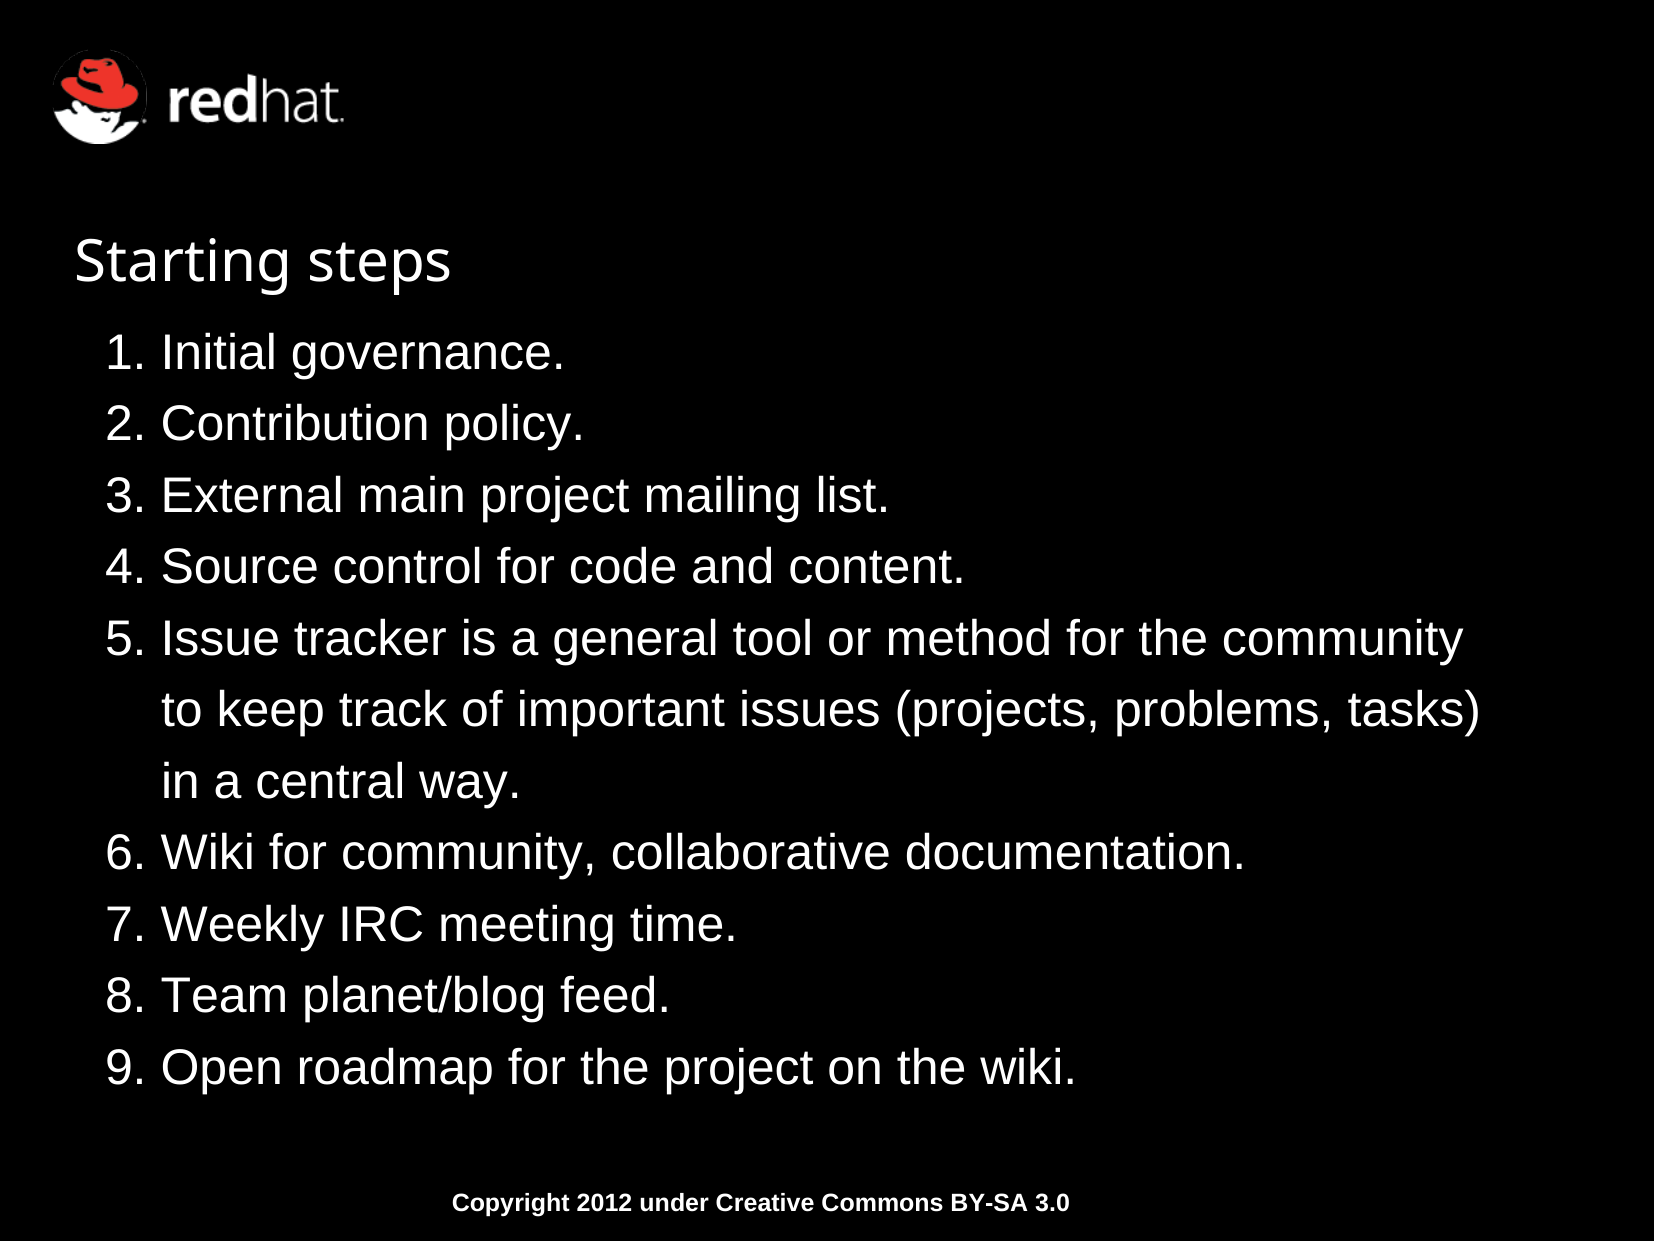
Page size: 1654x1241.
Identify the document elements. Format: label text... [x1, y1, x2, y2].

picture [52, 49, 345, 144]
list 1. Initial governance. 2. Contribution policy. 3. External main project mailing list. 4. Source control for code and content. 5. Issue tracker is a general tool or method for the community to keep track of important issues (projects, problems, tasks) in a central way. 6. Wiki for community, collaborative documentation. 7. Weekly IRC meeting time. 8. Team planet/blog feed. 9. Open roadmap for the project on the wiki. [77, 324, 1500, 1186]
title Starting steps [74, 199, 1506, 318]
